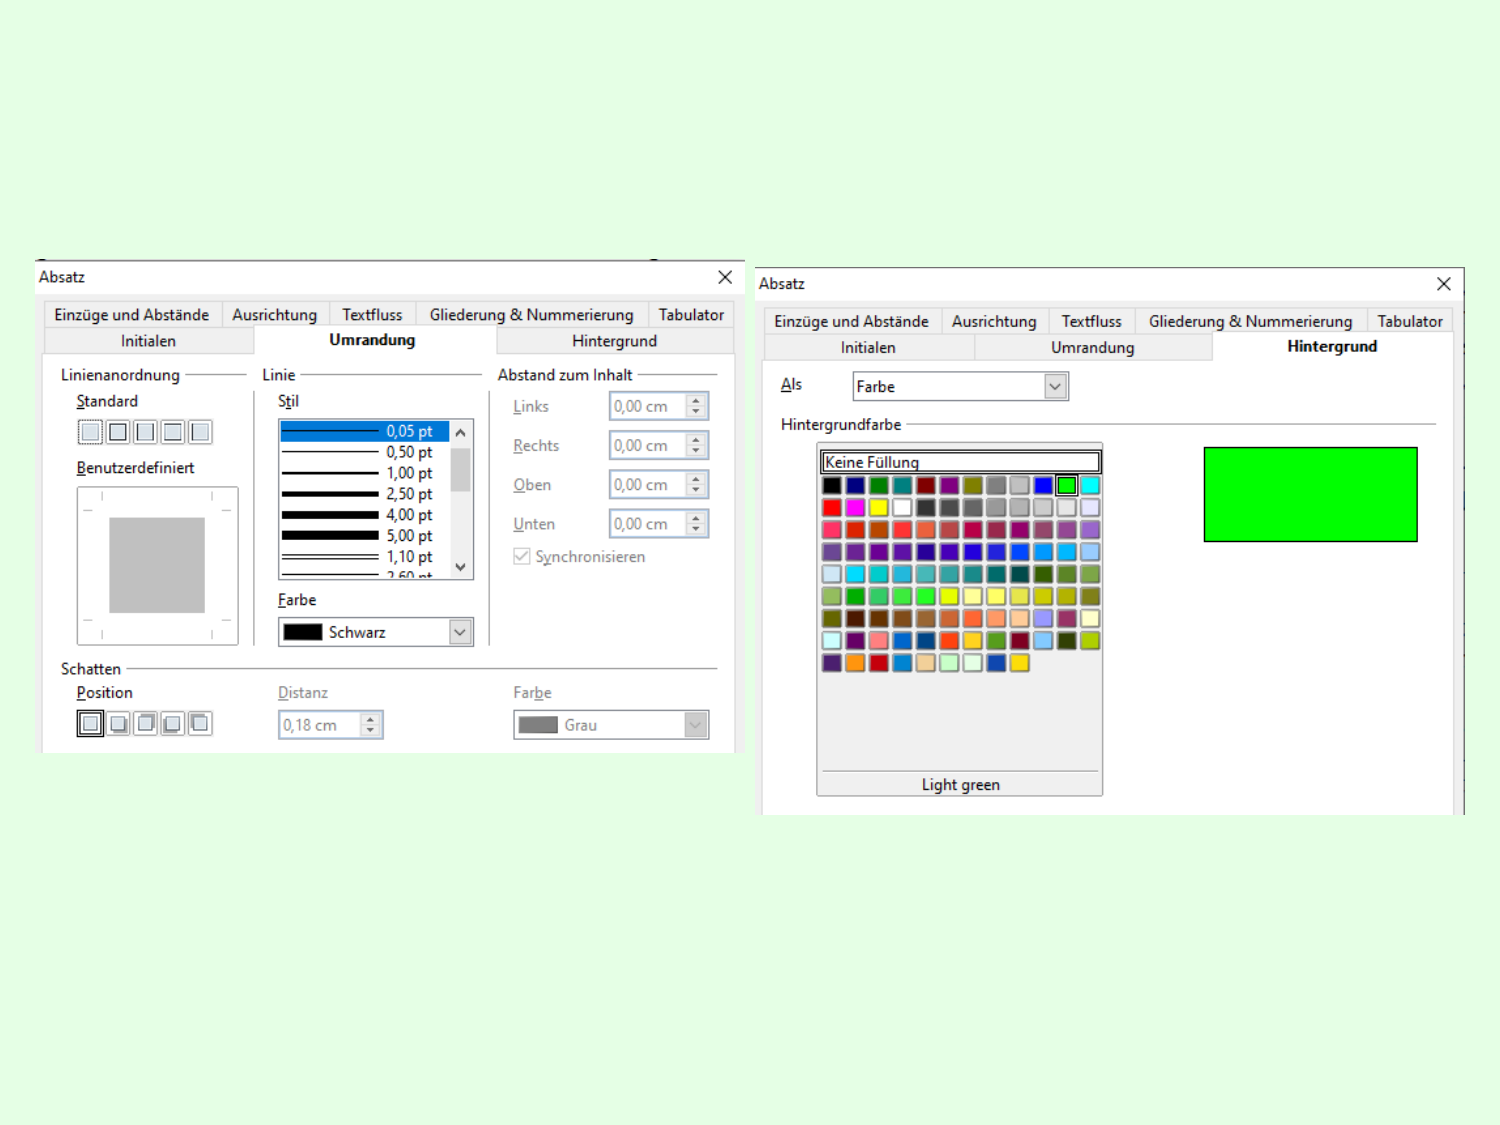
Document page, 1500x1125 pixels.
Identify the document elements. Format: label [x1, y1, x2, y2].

picture [35, 259, 745, 753]
picture [755, 267, 1465, 815]
